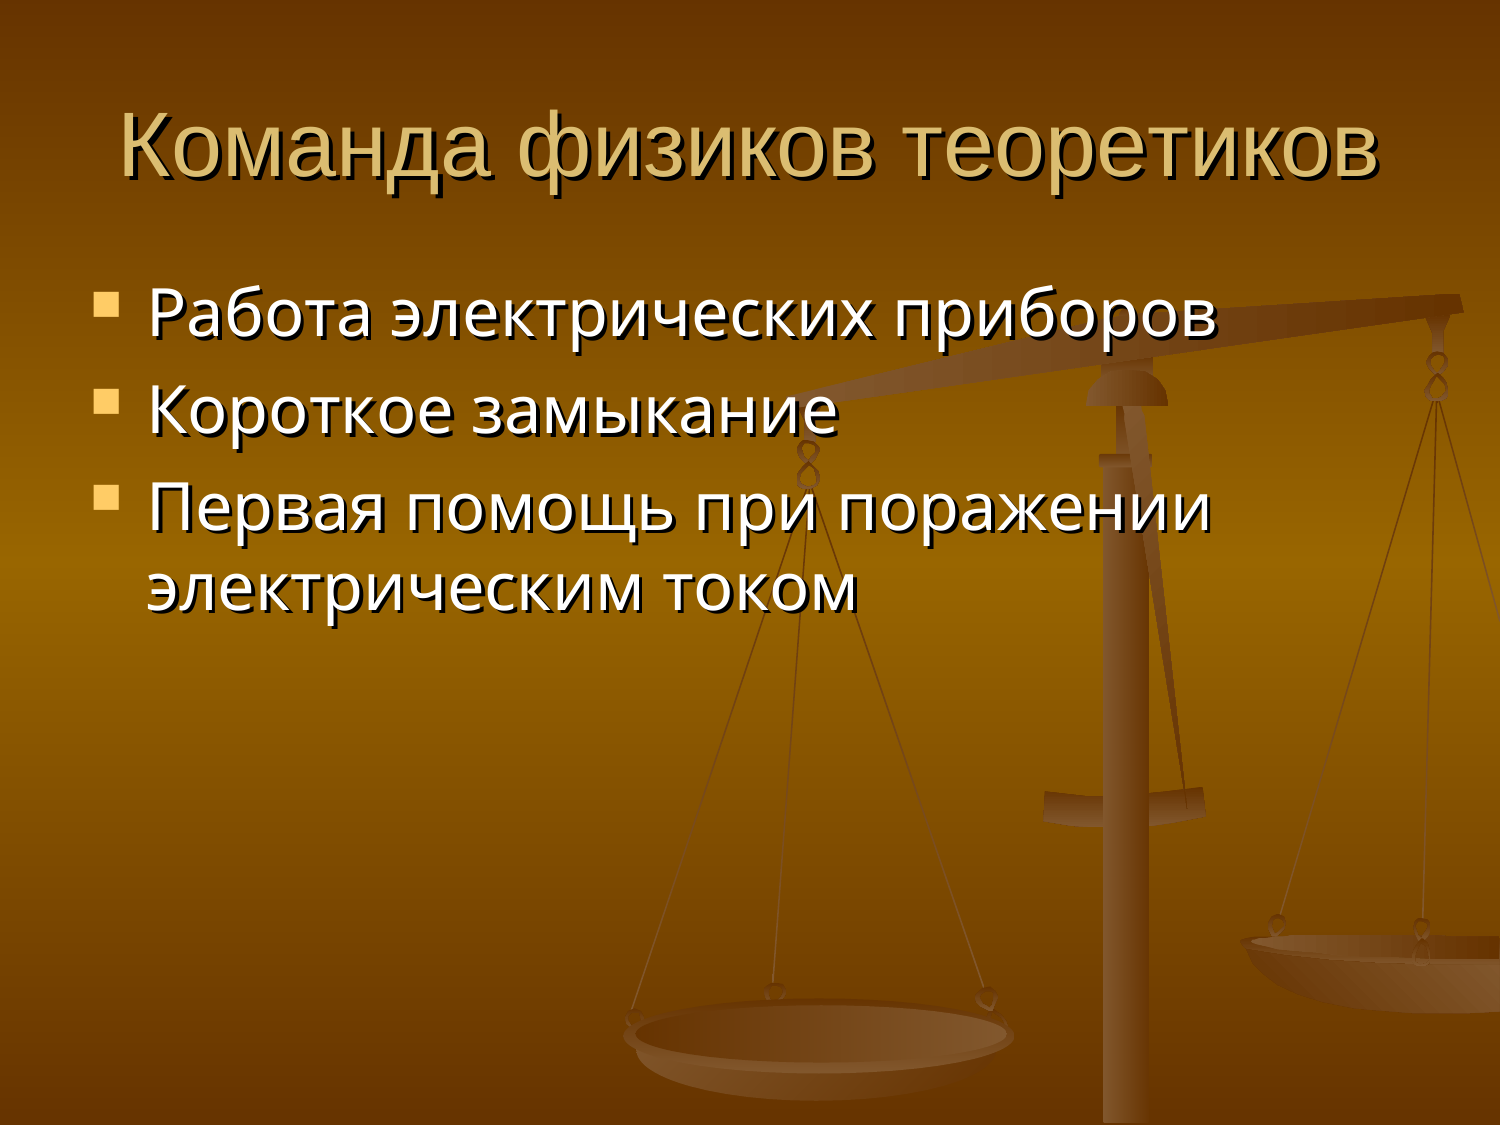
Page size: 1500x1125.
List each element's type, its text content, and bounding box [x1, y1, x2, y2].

list Работа электрических приборов Короткое замыкание Первая помощь при поражении электрическим током [75, 262, 1426, 1006]
title Команда физиков теоретиков [75, 45, 1426, 234]
